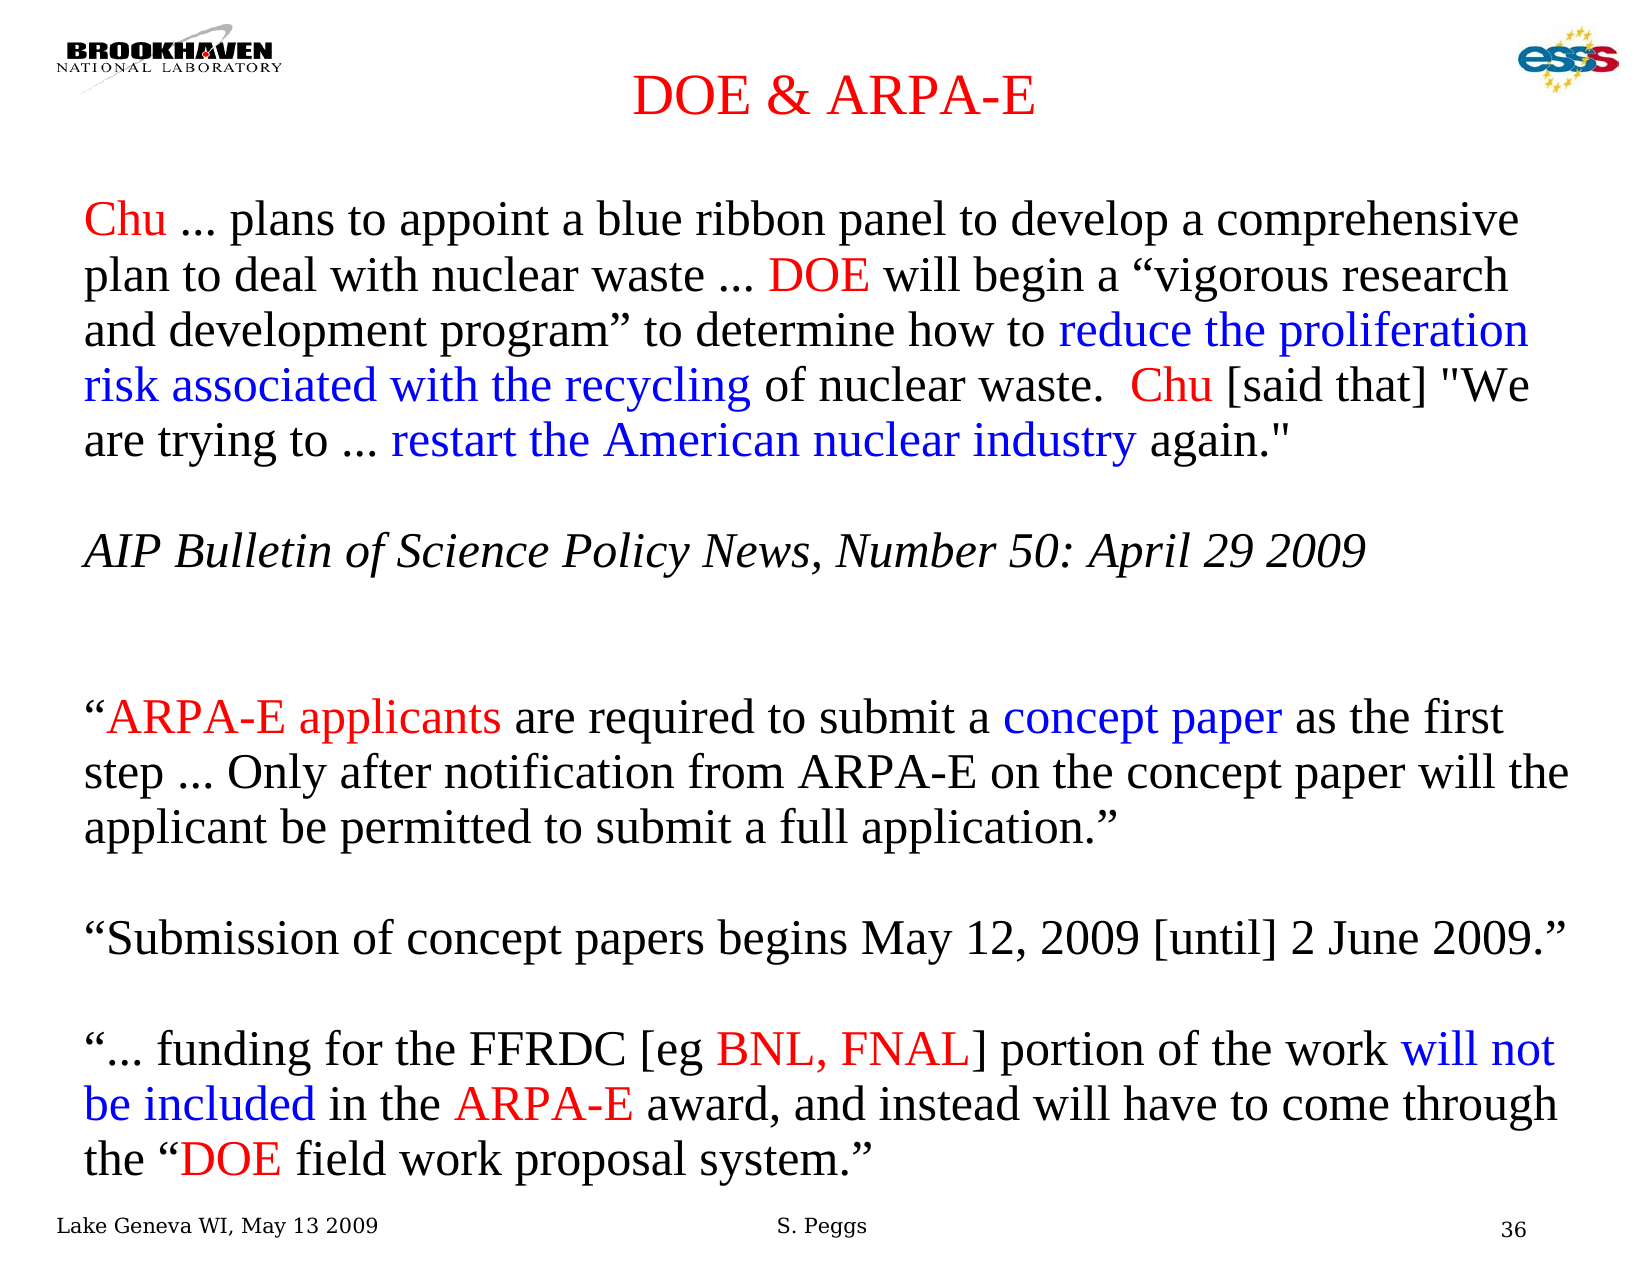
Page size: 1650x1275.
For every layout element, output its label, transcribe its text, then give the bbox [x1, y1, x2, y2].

text_box DOE & ARPA-E [48, 59, 1621, 128]
picture [1518, 25, 1619, 59]
picture [1555, 52, 1566, 57]
picture [56, 24, 282, 59]
text_box Chu ... plans to appoint a blue ribbon panel to develop a comprehensive plan to deal with nuclear waste ... DOE will begin a “vigorous research and development program” to determine how to reduce the proliferation risk associated with the recycling of nuclear waste. Chu [said that] "We are trying to ... restart the American nuclear industry again." AIP Bulletin of Science Policy News, Number 50: April 29 2009 “ARPA-E applicants are required to submit a concept paper as the first step ... Only after notification from ARPA-E on the concept paper will the applicant be permitted to submit a full application.” “Submission of concept papers begins May 12, 2009 [until] 2 June 2009.” “... funding for the FFRDC [eg BNL, FNAL] portion of the work will not be included in the ARPA-E award, and instead will have to come through the “DOE field work proposal system.” [83, 191, 1573, 1156]
